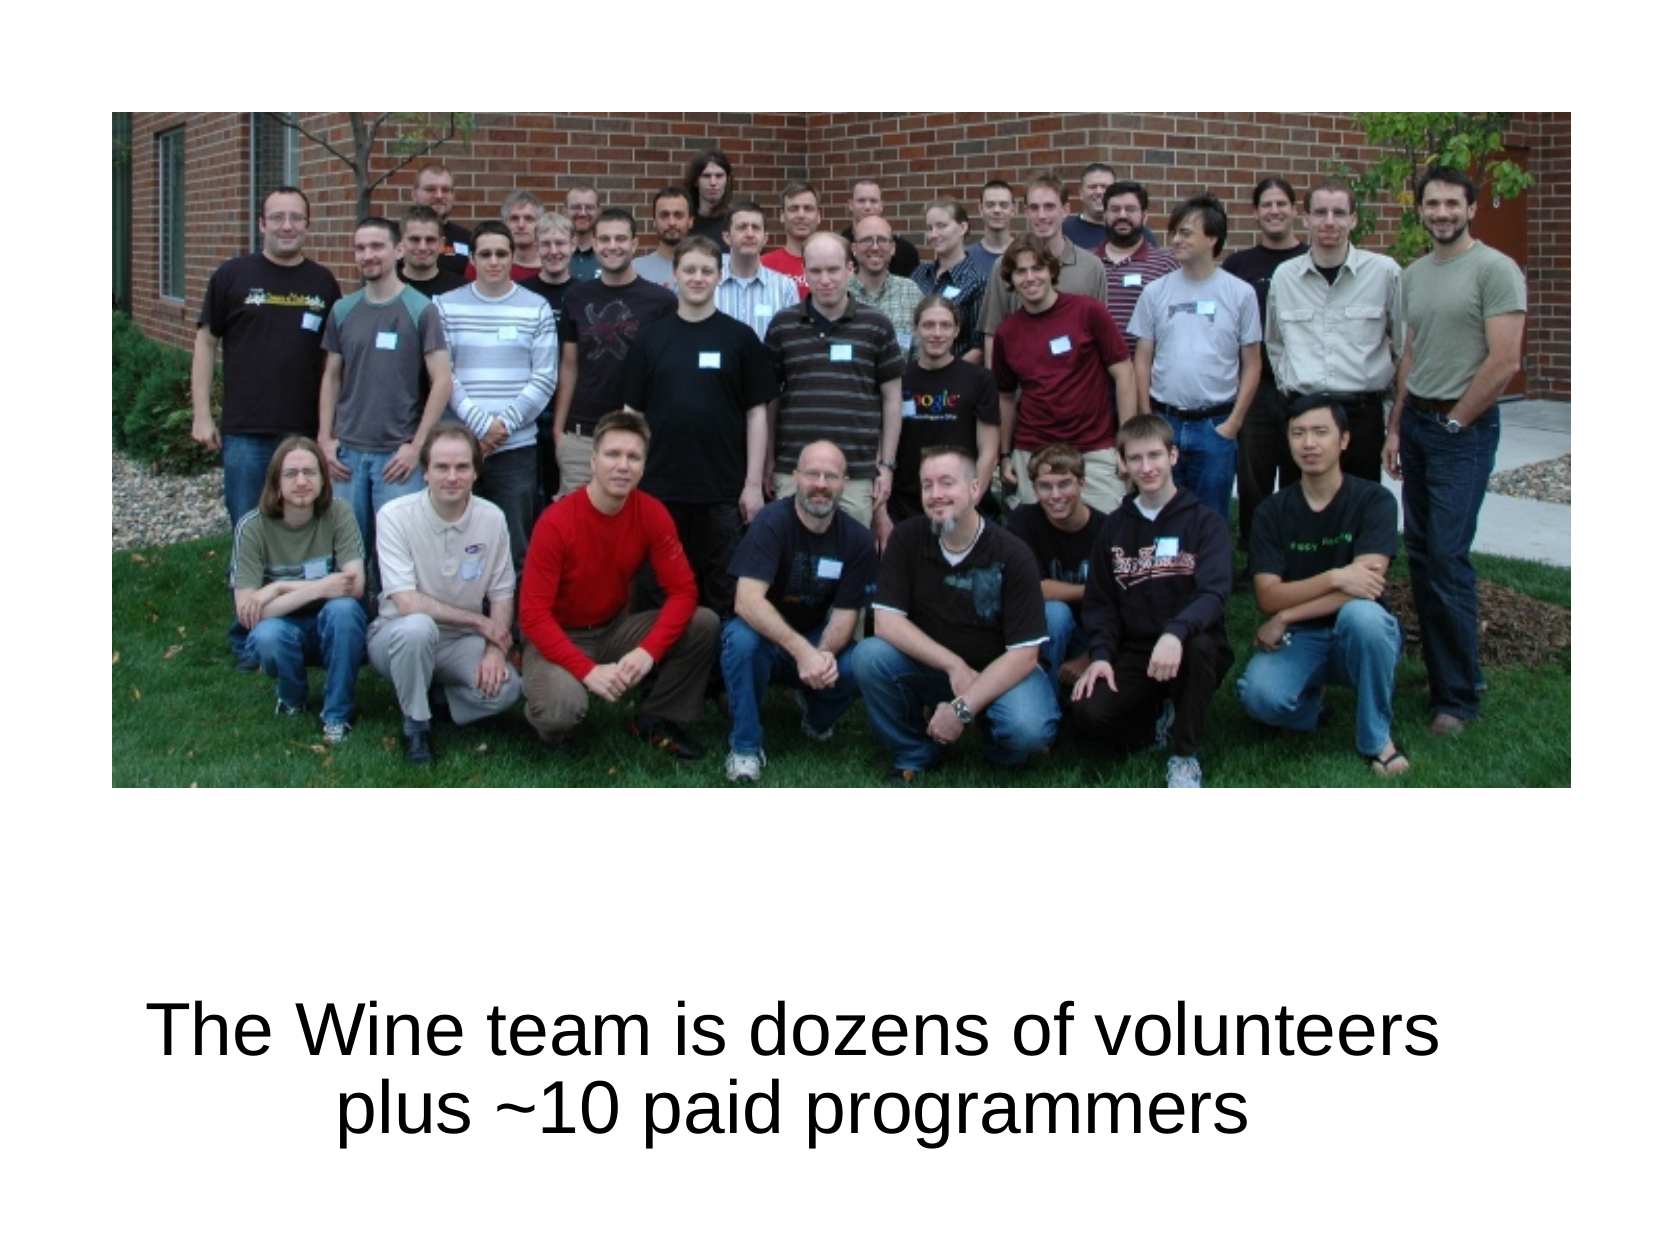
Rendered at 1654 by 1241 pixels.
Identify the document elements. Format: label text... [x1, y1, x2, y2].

picture [112, 112, 1571, 788]
title The Wine team is dozens of volunteers plus ~10 paid programmers [49, 975, 1538, 1168]
